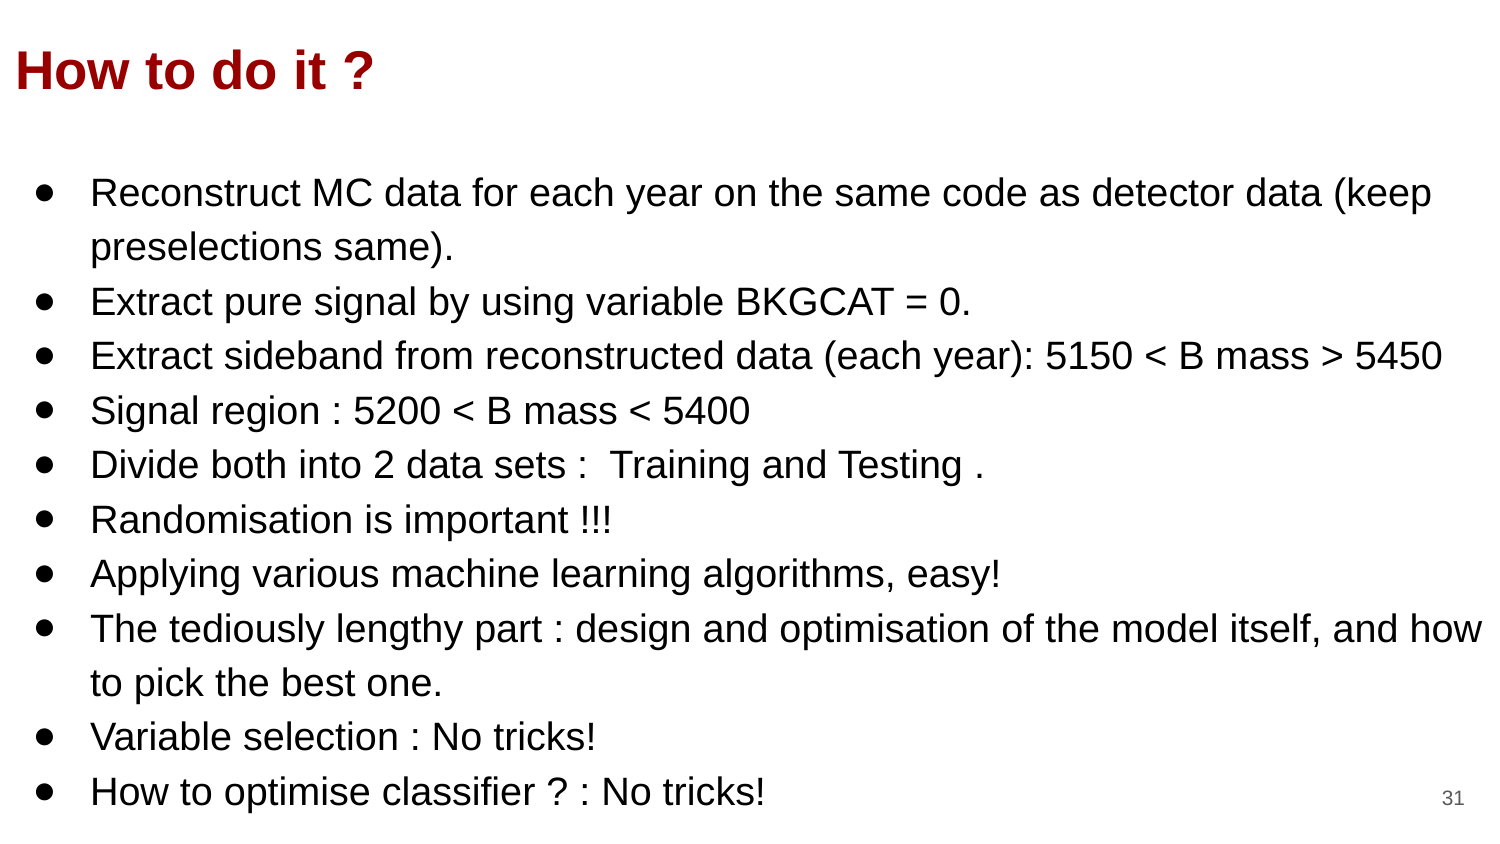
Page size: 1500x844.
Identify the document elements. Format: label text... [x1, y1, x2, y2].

list Reconstruct MC data for each year on the same code as detector data (keep preselections same). Extract pure signal by using variable BKGCAT = 0. Extract sideband from reconstructed data (each year): 5150 < B mass > 5450 Signal region : 5200 < B mass < 5400 Divide both into 2 data sets : Training and Testing . Randomisation is important !!! Applying various machine learning algorithms, easy! The tediously lengthy part : design and optimisation of the model itself, and how to pick the best one. Variable selection : No tricks! How to optimise classifier ? : No tricks! [0, 144, 1500, 830]
slide_number <number> [1389, 764, 1480, 830]
title How to do it ? [0, 20, 1500, 114]
